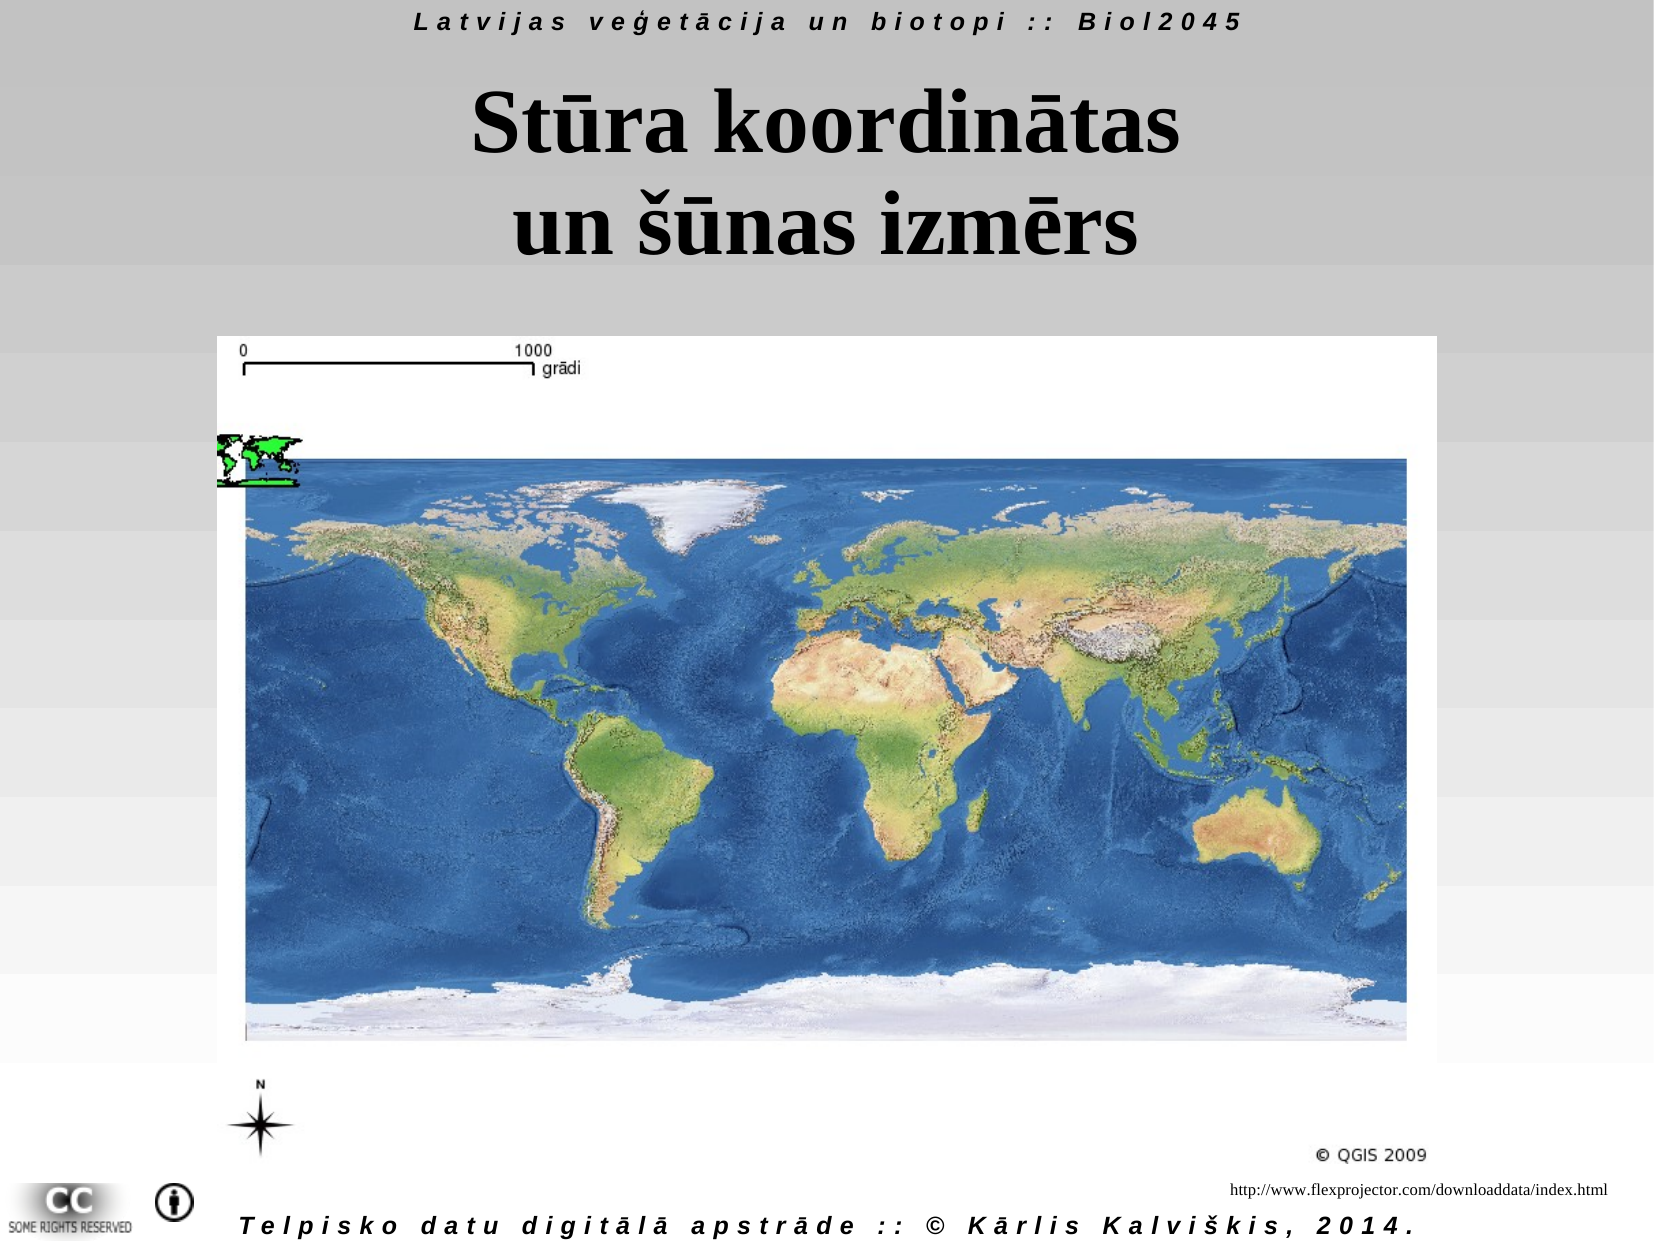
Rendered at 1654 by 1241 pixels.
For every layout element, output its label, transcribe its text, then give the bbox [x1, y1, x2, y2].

text_box http://www.flexprojector.com/downloaddata/index.html [1215, 1173, 1620, 1207]
title Stūra koordinātas un šūnas izmērs [29, 49, 1625, 296]
picture [0, 0, 1654, 1241]
